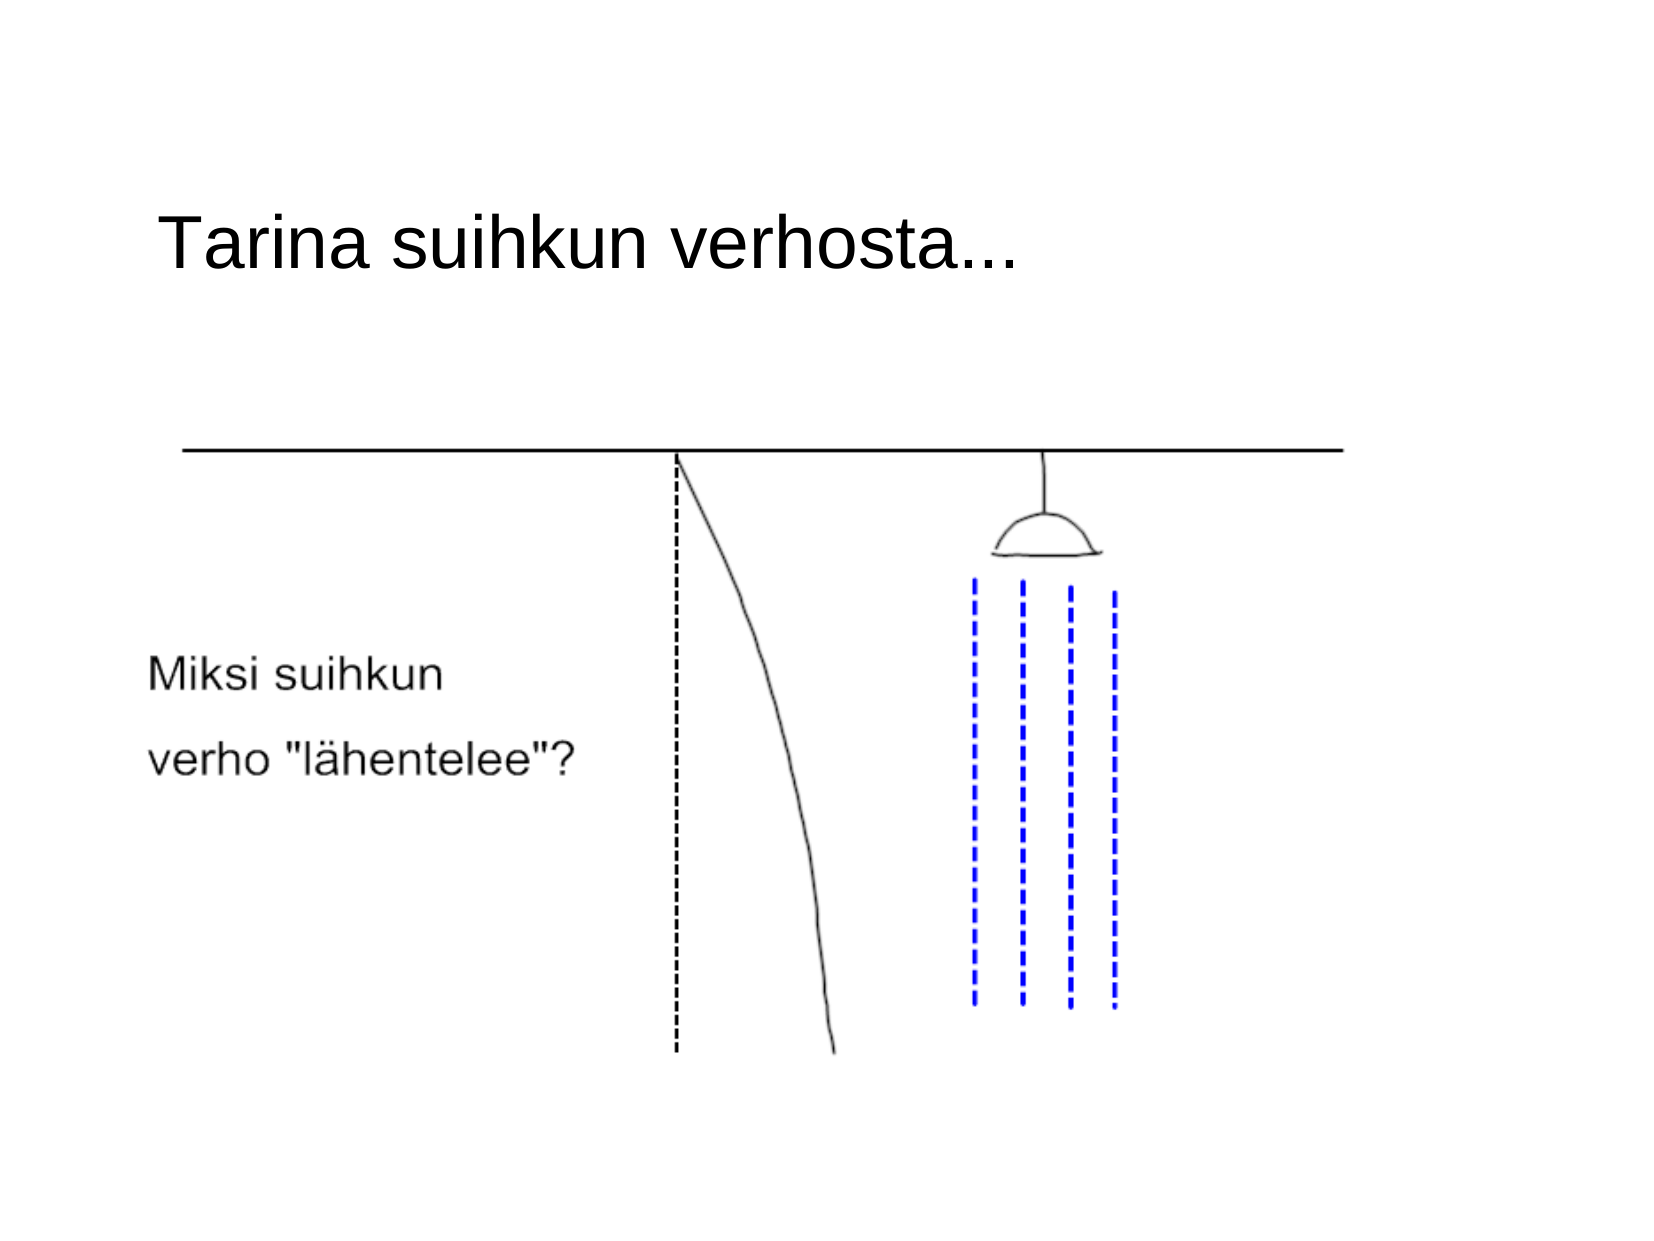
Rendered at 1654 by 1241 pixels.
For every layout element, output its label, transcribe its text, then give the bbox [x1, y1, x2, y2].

picture [94, 401, 1377, 1099]
text_box Tarina suihkun verhosta... [143, 189, 1217, 289]
